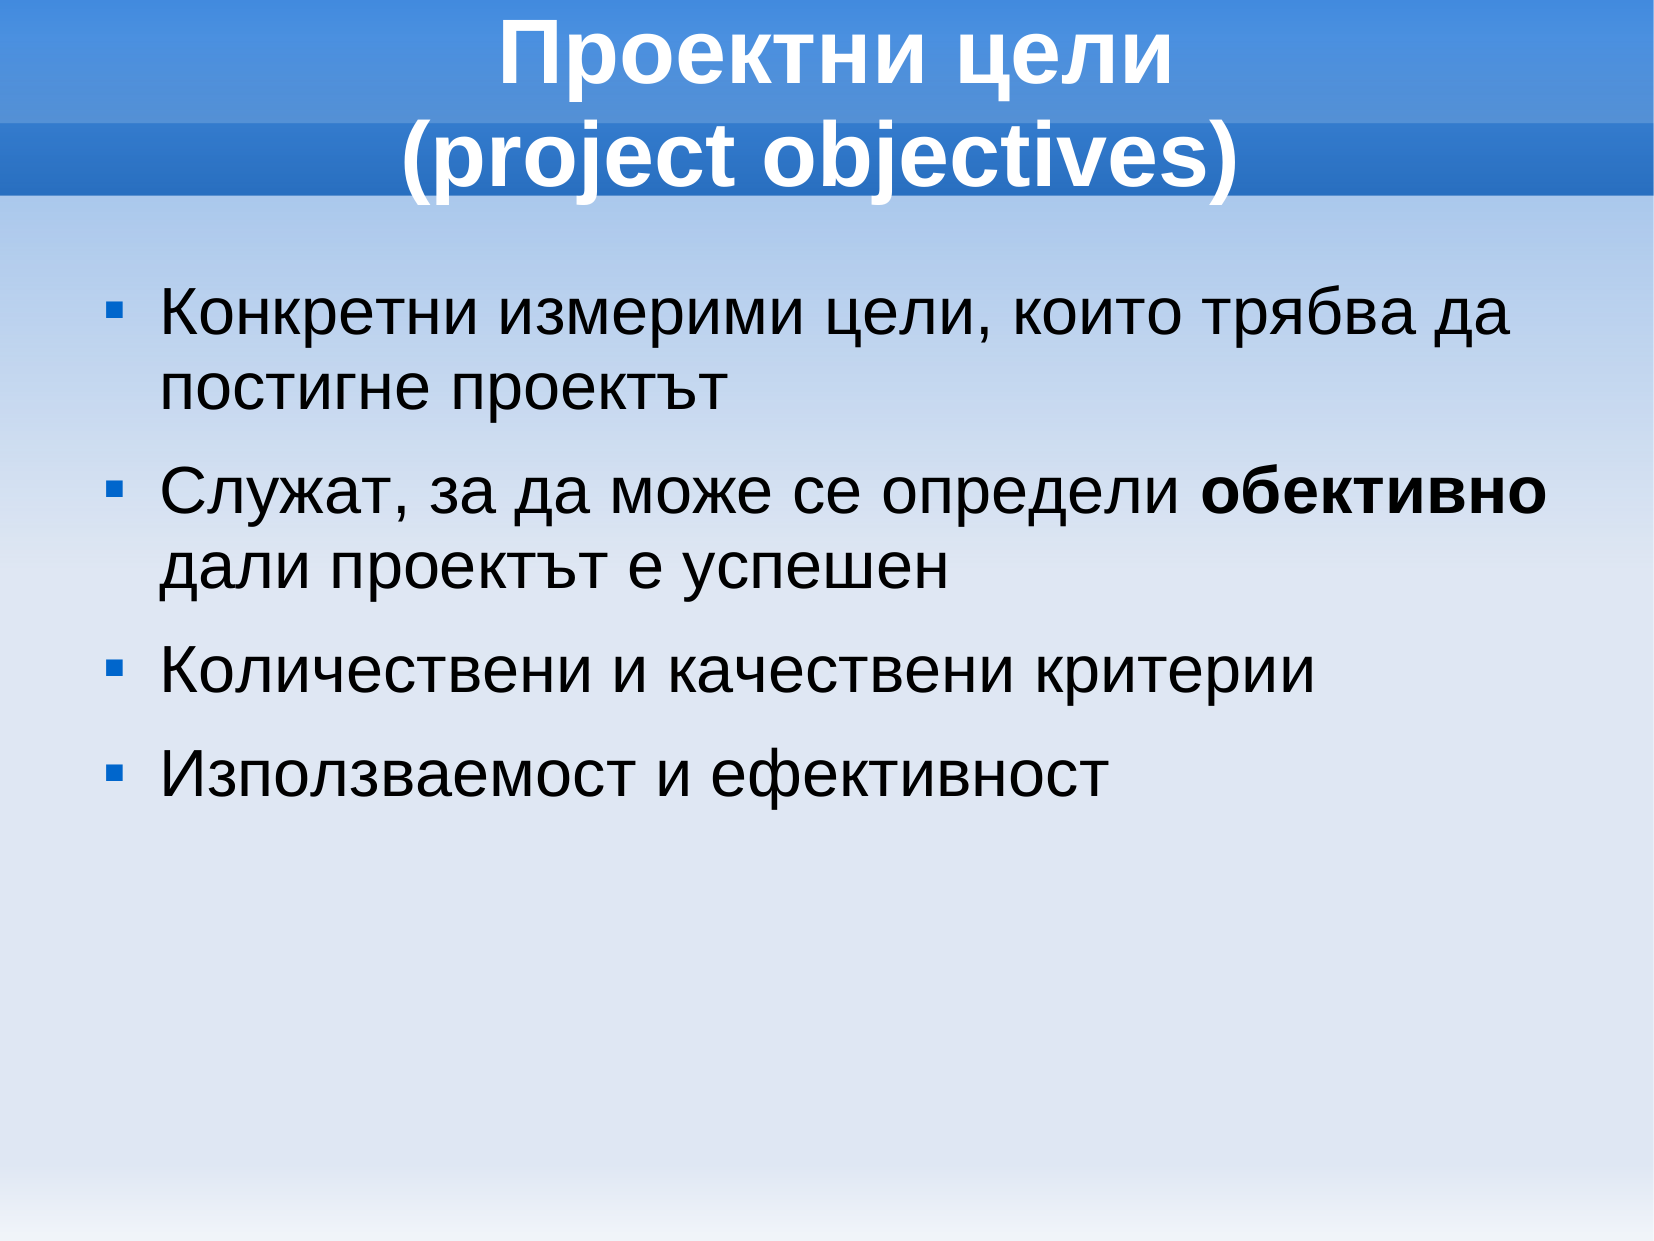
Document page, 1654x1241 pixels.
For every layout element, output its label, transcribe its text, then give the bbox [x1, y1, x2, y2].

picture [0, 0, 1654, 1241]
list Конкретни измерими цели, които трябва да постигне проектът Служат, за да може се определи обективно дали проектът е успешен Количествени и качествени критерии Използваемост и ефективност [88, 274, 1577, 1093]
title Проектни цели (project objectives) [76, 0, 1565, 208]
